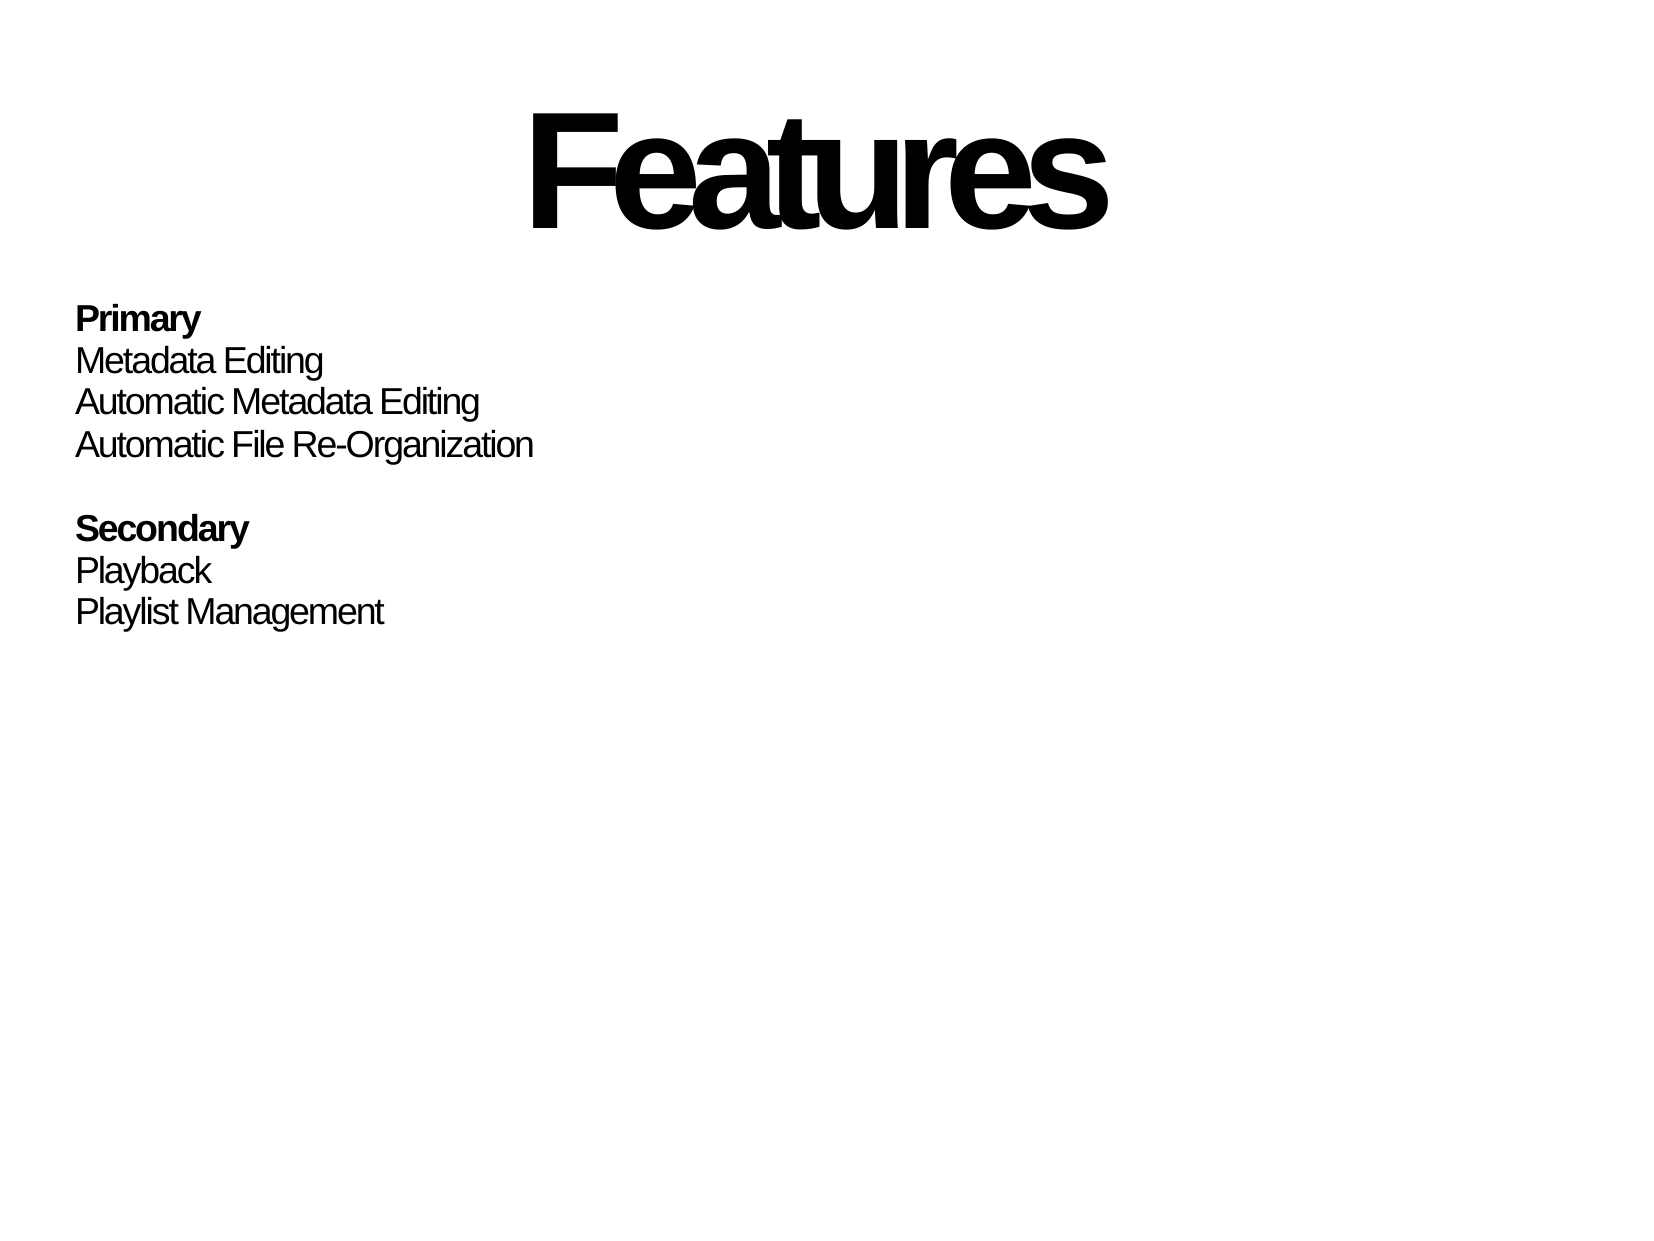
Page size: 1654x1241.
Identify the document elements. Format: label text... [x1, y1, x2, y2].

title Features [75, 75, 1564, 268]
title Primary Metadata Editing Automatic Metadata Editing Automatic File Re-Organization Secondary Playback Playlist Management [75, 297, 1564, 676]
